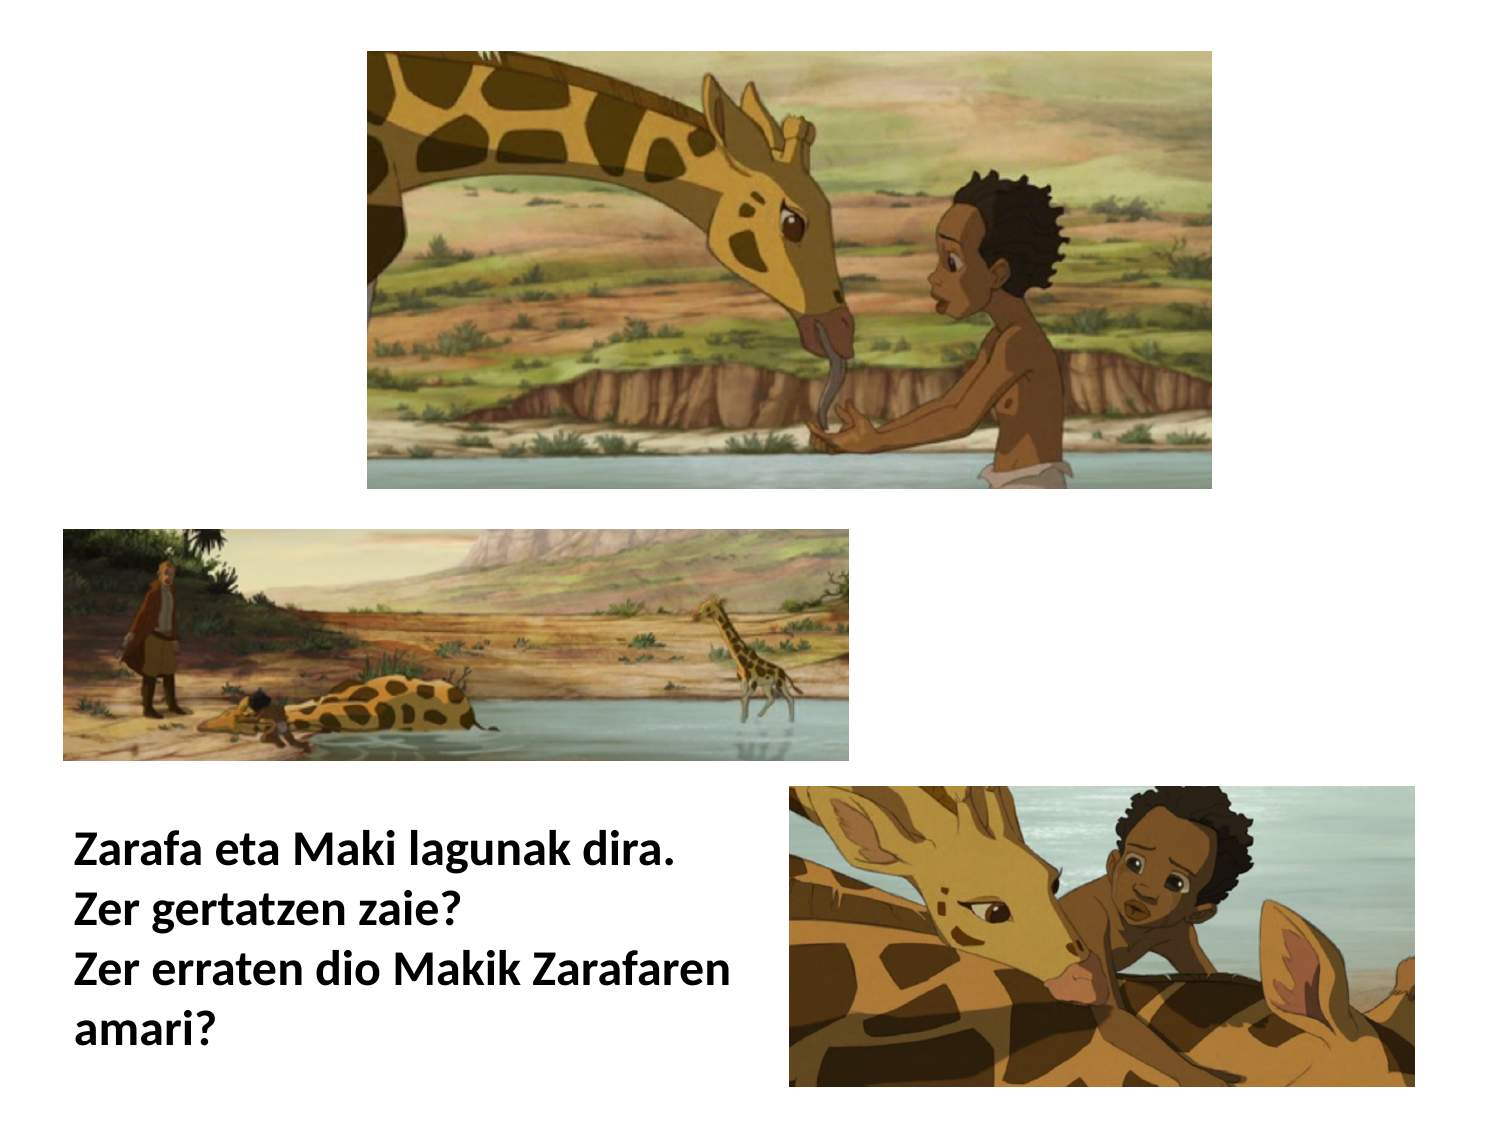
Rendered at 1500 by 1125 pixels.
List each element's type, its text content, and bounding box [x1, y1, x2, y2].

picture [63, 529, 849, 761]
picture [367, 51, 1212, 489]
picture [789, 786, 1415, 1087]
text_box Zarafa eta Maki lagunak dira. Zer gertatzen zaie? Zer erraten dio Makik Zarafaren amari? [59, 807, 768, 1063]
